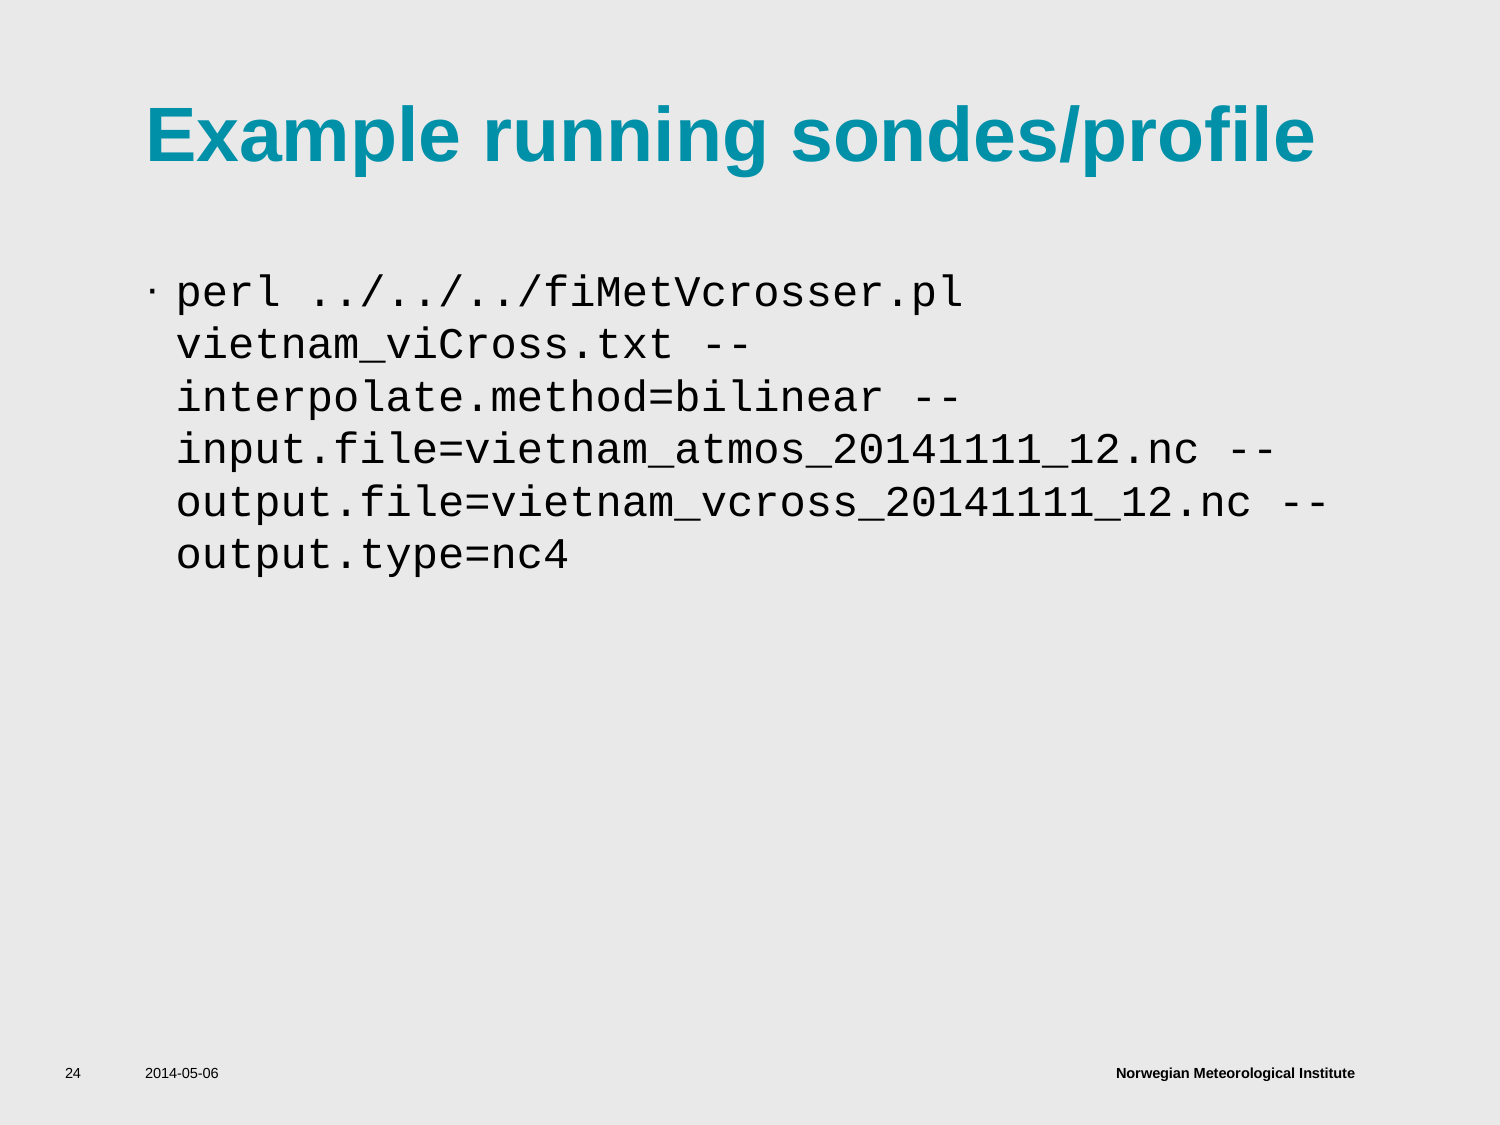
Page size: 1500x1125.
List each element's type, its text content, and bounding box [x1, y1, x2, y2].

title Example running sondes/profile [145, 83, 1355, 178]
list perl ../../../fiMetVcrosser.pl vietnam_viCross.txt --interpolate.method=bilinear --input.file=vietnam_atmos_20141111_12.nc --output.file=vietnam_vcross_20141111_12.nc --output.type=nc4 [145, 262, 1355, 915]
